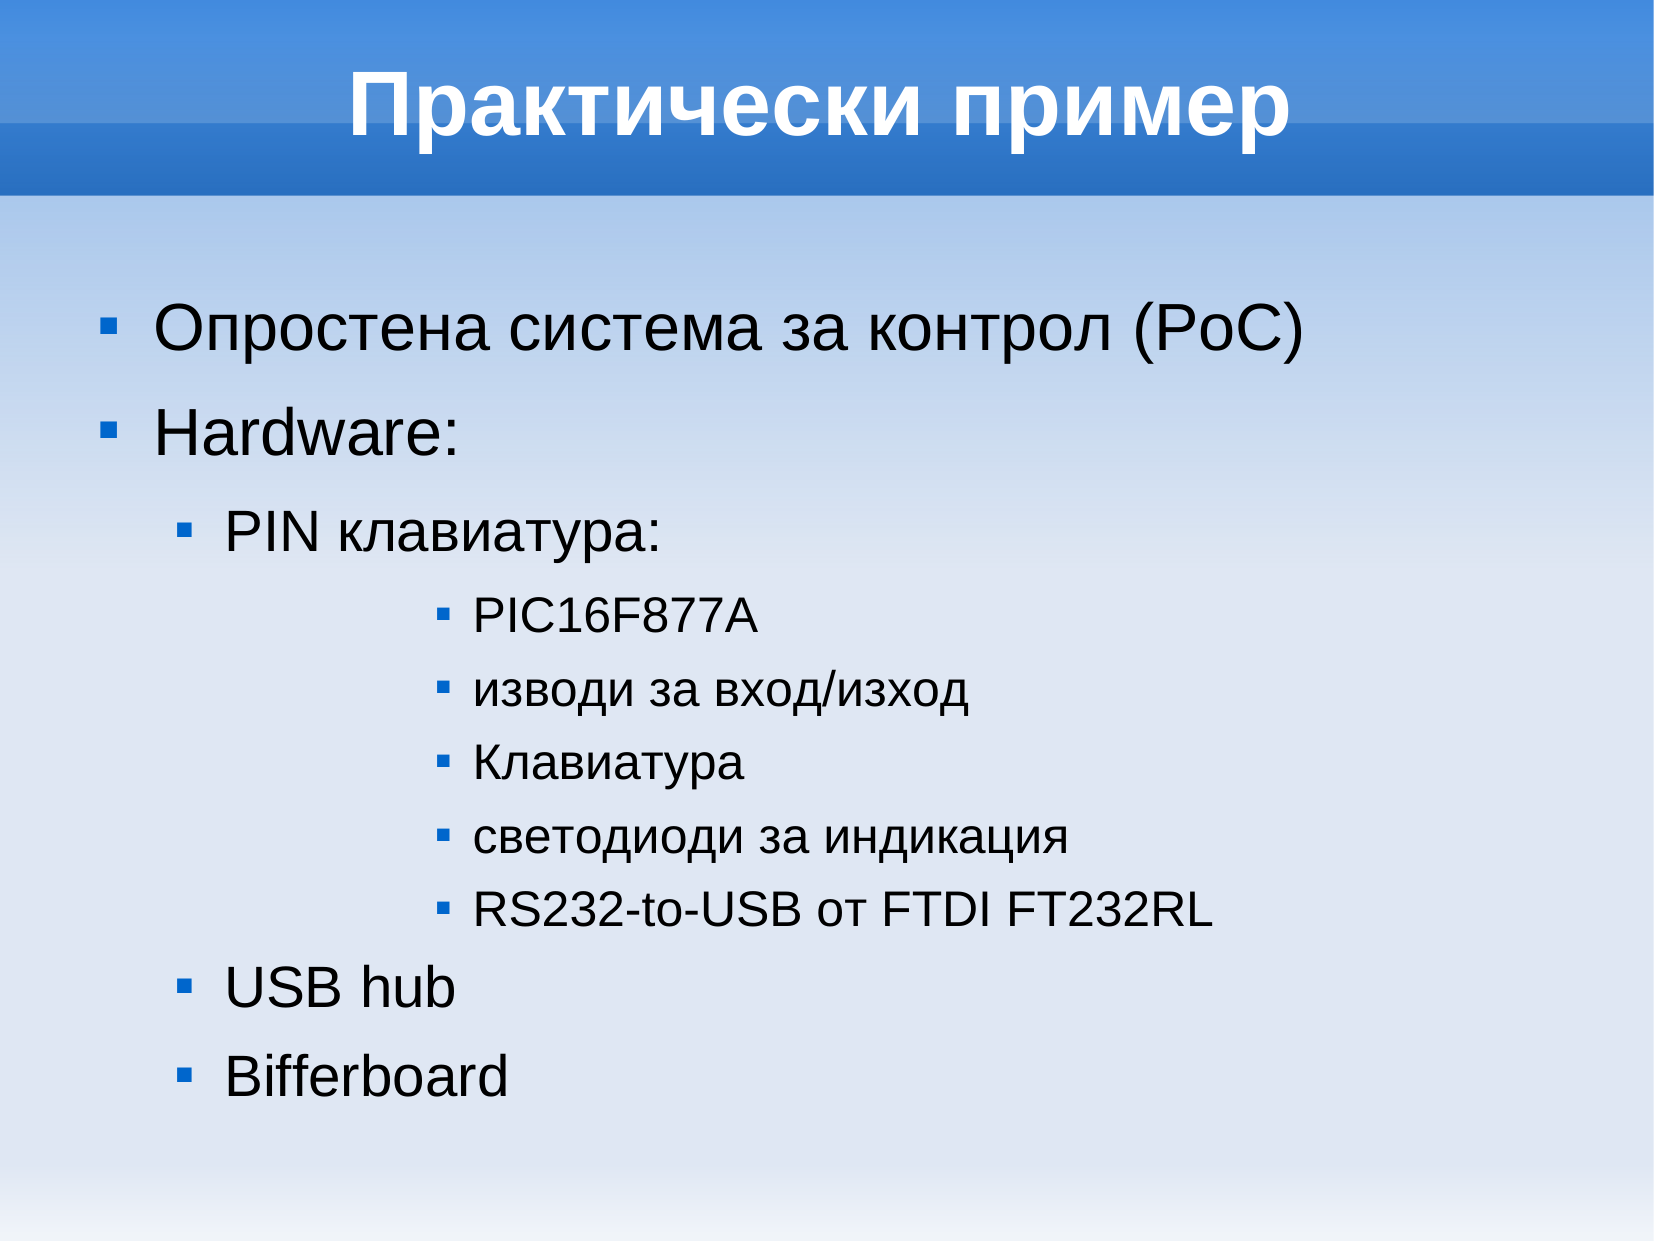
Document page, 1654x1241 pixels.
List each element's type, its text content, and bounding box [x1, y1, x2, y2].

list Опростена система за контрол (PoC) Hardware: PIN клавиатура: PIC16F877A изводи за вход/изход Клавиатура светодиоди за индикация RS232-to-USB от FTDI FT232RL USB hub Bifferboard [82, 290, 1571, 1109]
title Практически пример [76, 7, 1565, 200]
picture [0, 0, 1654, 1241]
